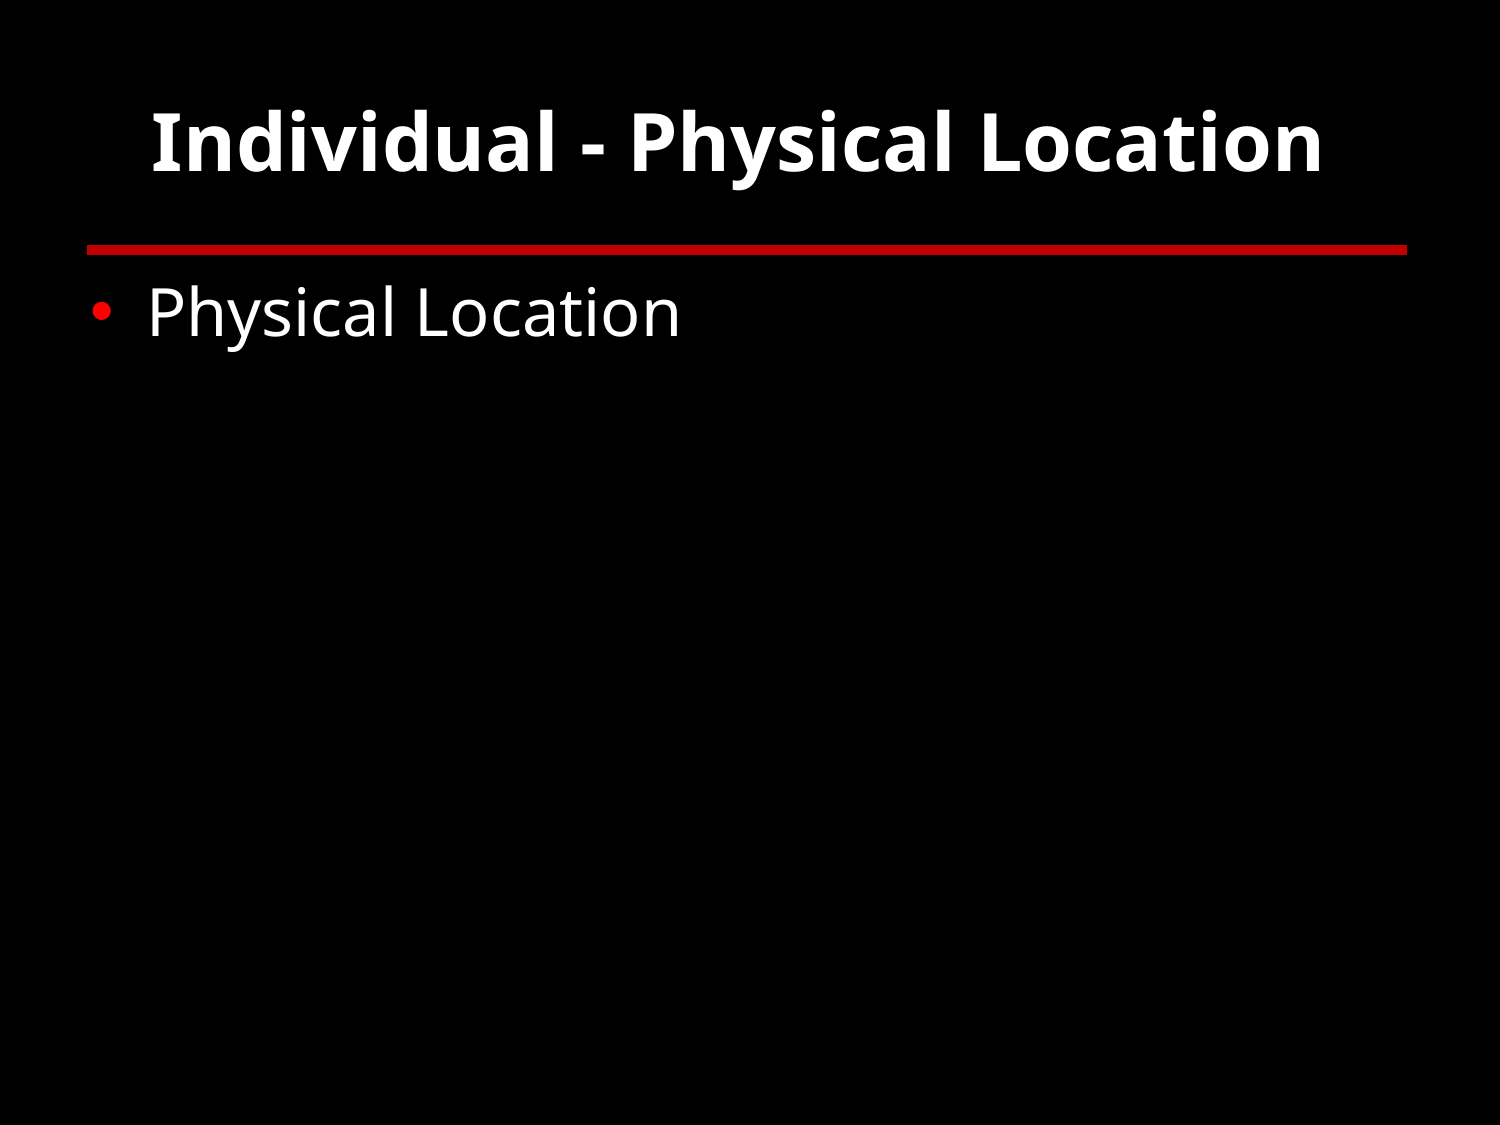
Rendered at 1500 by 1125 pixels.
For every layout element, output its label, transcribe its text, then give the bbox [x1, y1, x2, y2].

title Individual - Physical Location [75, 45, 1425, 233]
list Physical Location [75, 262, 1425, 1005]
